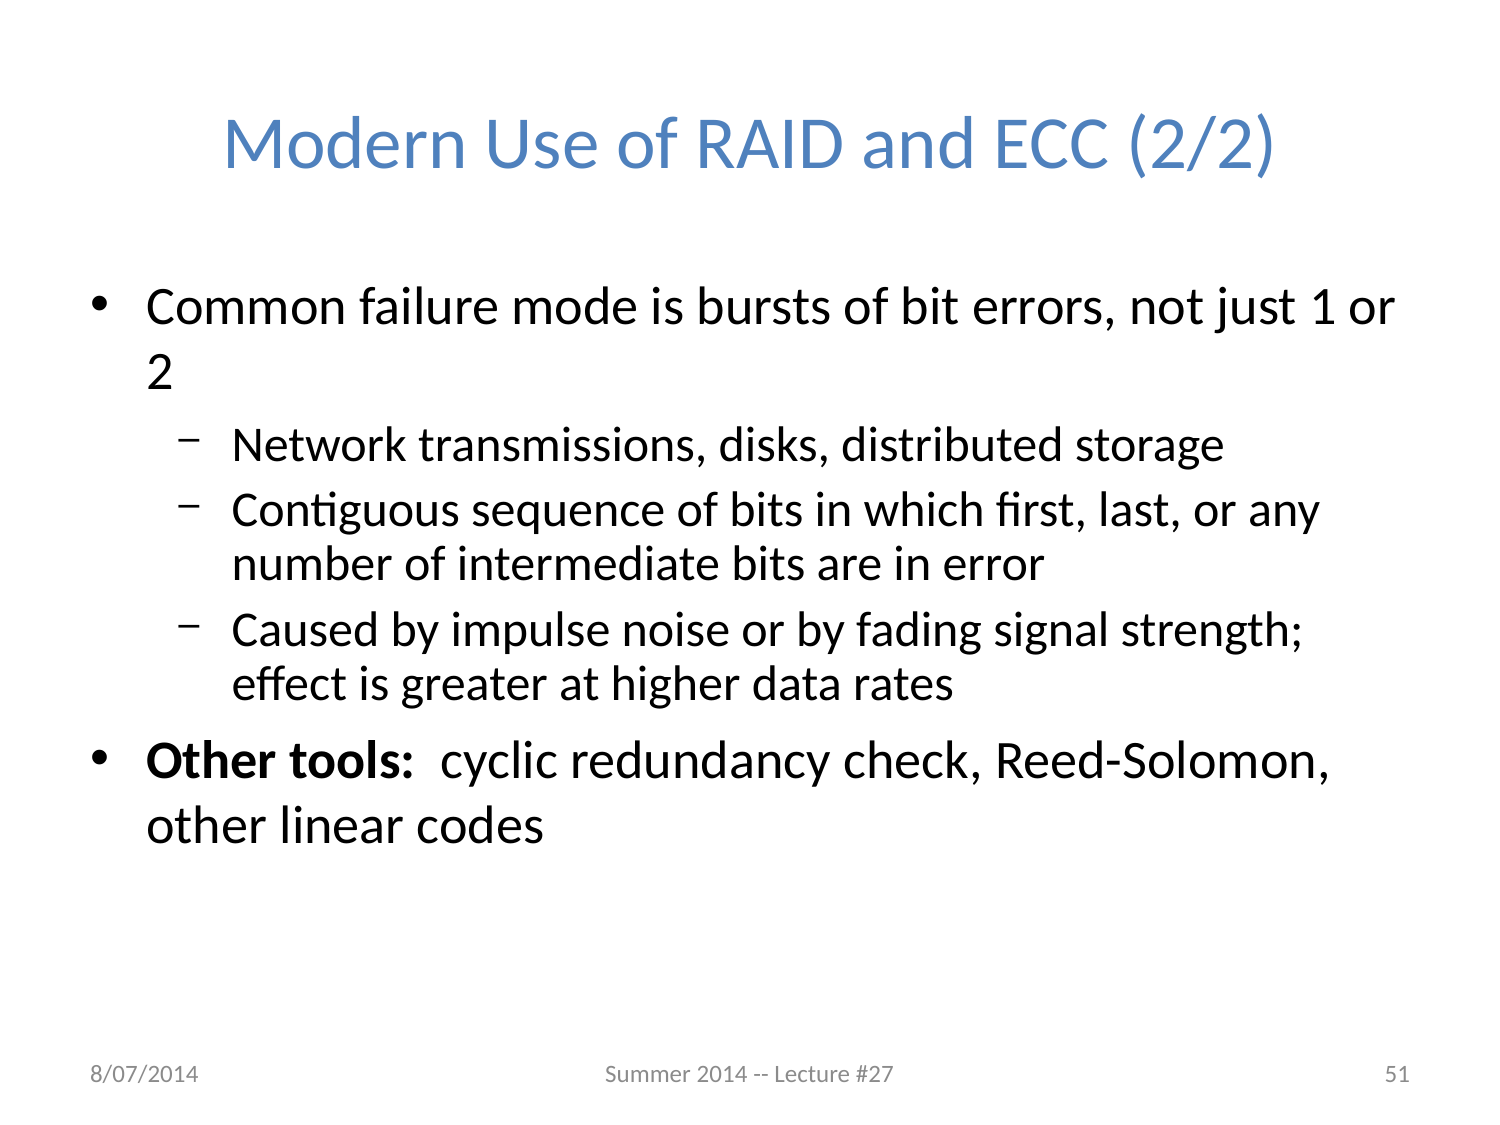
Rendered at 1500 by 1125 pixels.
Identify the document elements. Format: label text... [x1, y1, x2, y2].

slide_number <number> [1074, 1042, 1425, 1103]
list Common failure mode is bursts of bit errors, not just 1 or 2 Network transmissions, disks, distributed storage Contiguous sequence of bits in which first, last, or any number of intermediate bits are in error Caused by impulse noise or by fading signal strength; effect is greater at higher data rates Other tools: cyclic redundancy check, Reed-Solomon, other linear codes [75, 262, 1425, 1073]
title Modern Use of RAID and ECC (2/2) [75, 45, 1425, 233]
slide_number 8/07/2014 [75, 1042, 425, 1103]
footer Summer 2014 -- Lecture #27 [512, 1042, 988, 1103]
